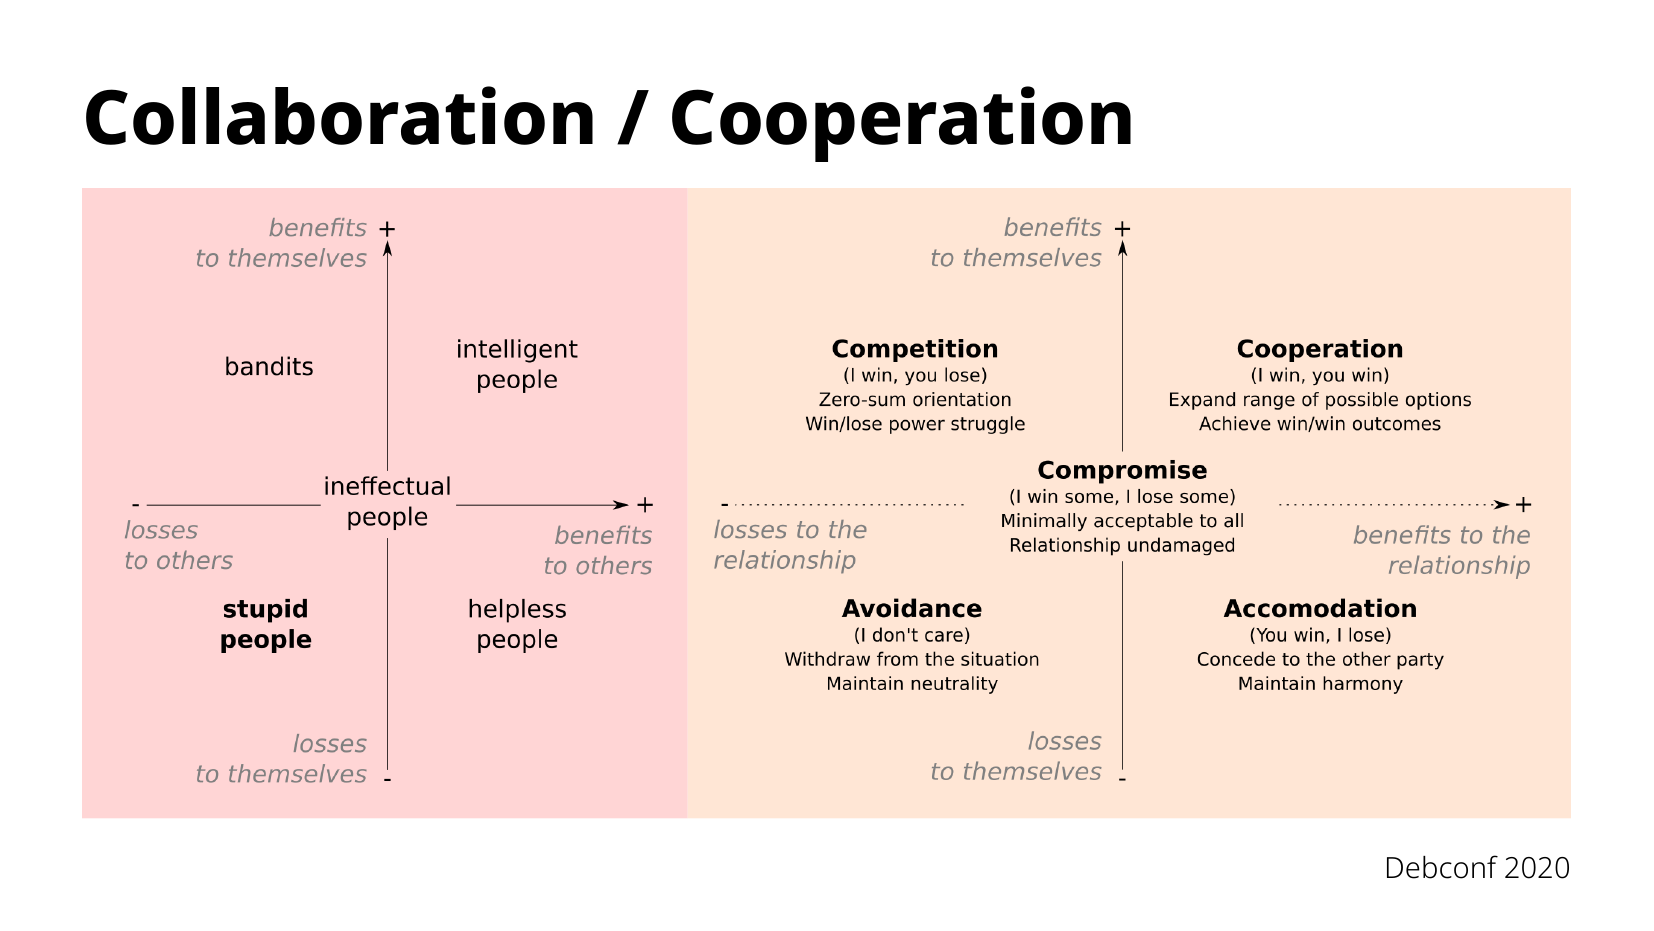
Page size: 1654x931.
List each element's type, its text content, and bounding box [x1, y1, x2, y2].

picture [82, 193, 1571, 821]
title Collaboration / Cooperation [82, 37, 1571, 193]
